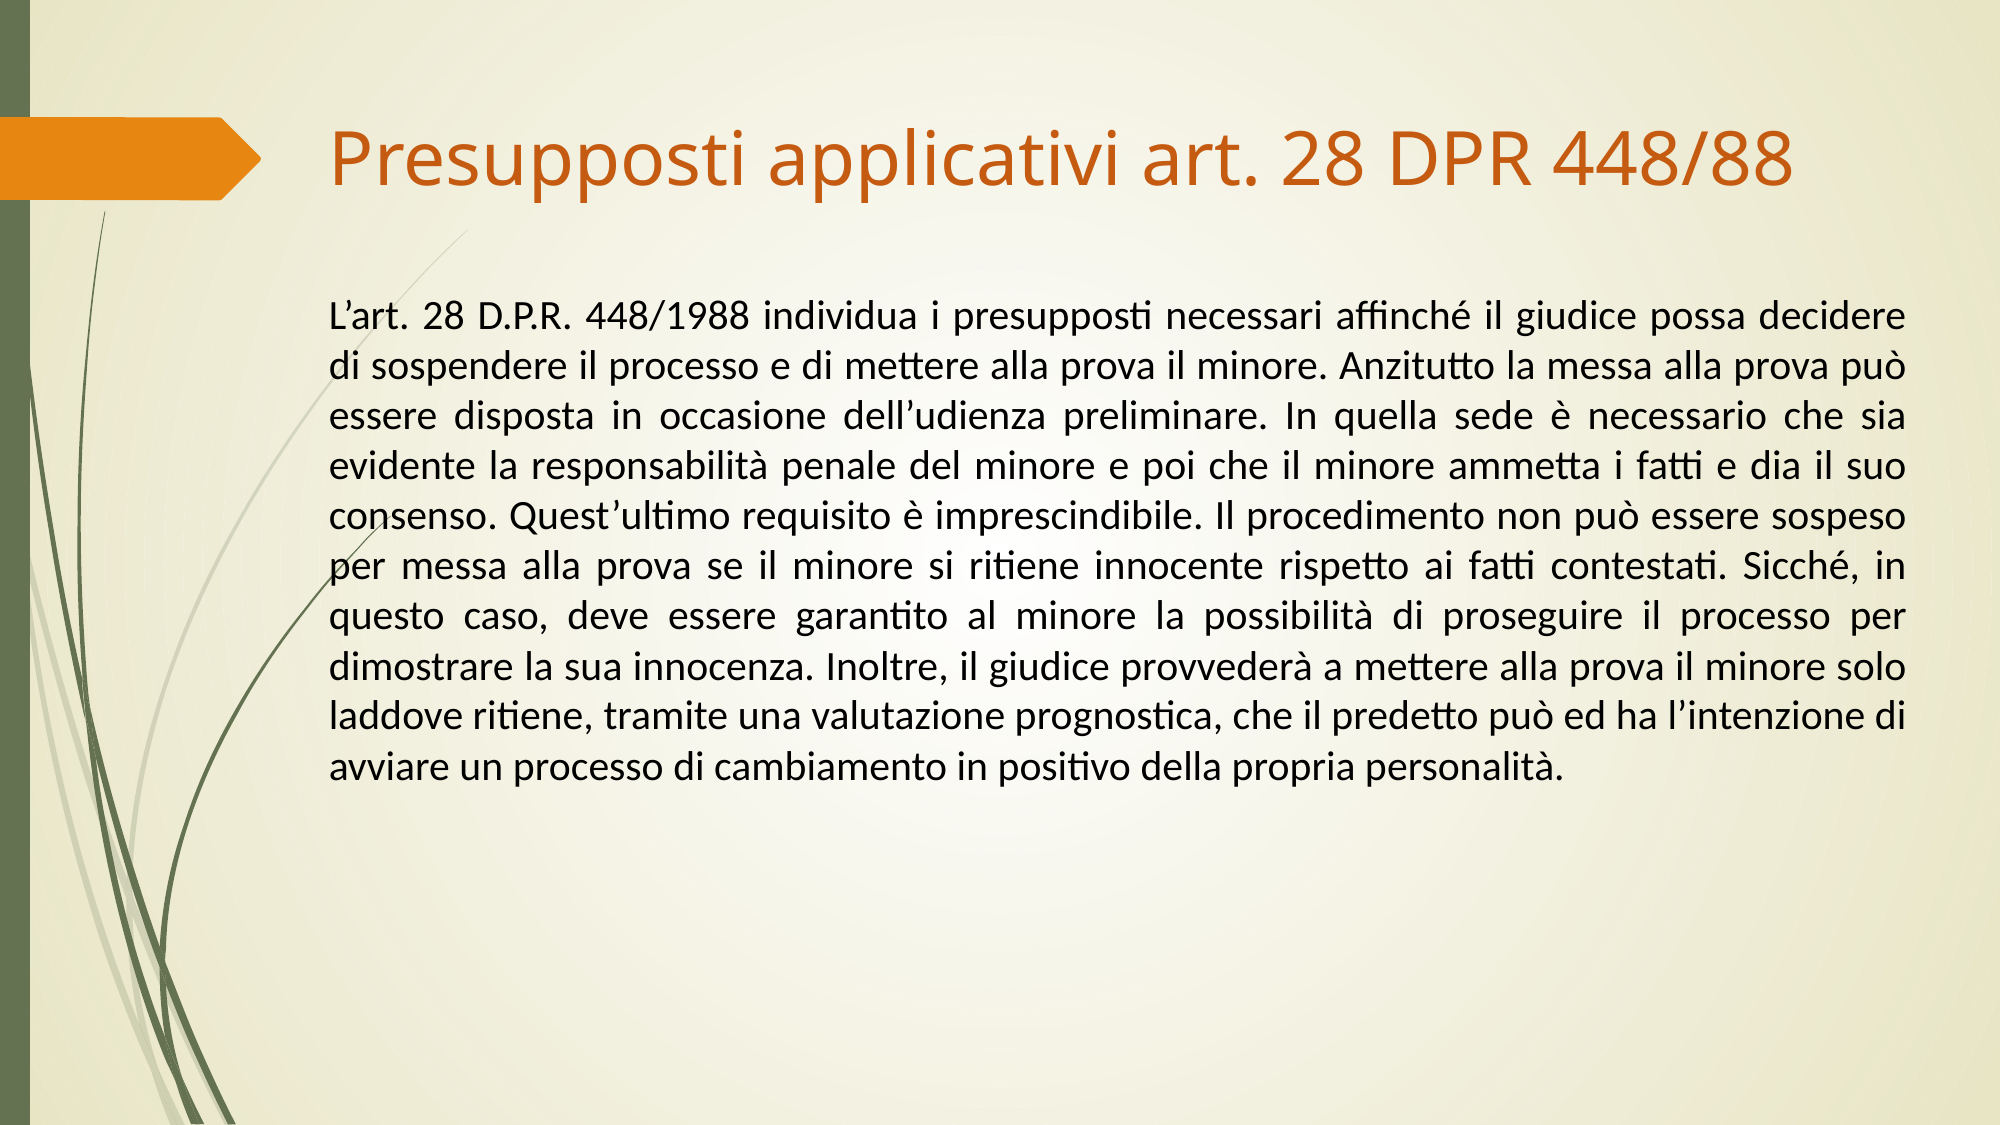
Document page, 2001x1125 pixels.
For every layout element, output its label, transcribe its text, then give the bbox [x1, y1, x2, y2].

title Presupposti applicativi art. 28 DPR 448/88 [313, 102, 1888, 280]
list L’art. 28 D.P.R. 448/1988 individua i presupposti necessari affinché il giudice possa decidere di sospendere il processo e di mettere alla prova il minore. Anzitutto la messa alla prova può essere disposta in occasione dell’udienza preliminare. In quella sede è necessario che sia evidente la responsabilità penale del minore e poi che il minore ammetta i fatti e dia il suo consenso. Quest’ultimo requisito è imprescindibile. Il procedimento non può essere sospeso per messa alla prova se il minore si ritiene innocente rispetto ai fatti contestati. Sicché, in questo caso, deve essere garantito al minore la possibilità di proseguire il processo per dimostrare la sua innocenza. Inoltre, il giudice provvederà a mettere alla prova il minore solo laddove ritiene, tramite una valutazione prognostica, che il predetto può ed ha l’intenzione di avviare un processo di cambiamento in positivo della propria personalità. [313, 280, 1923, 900]
